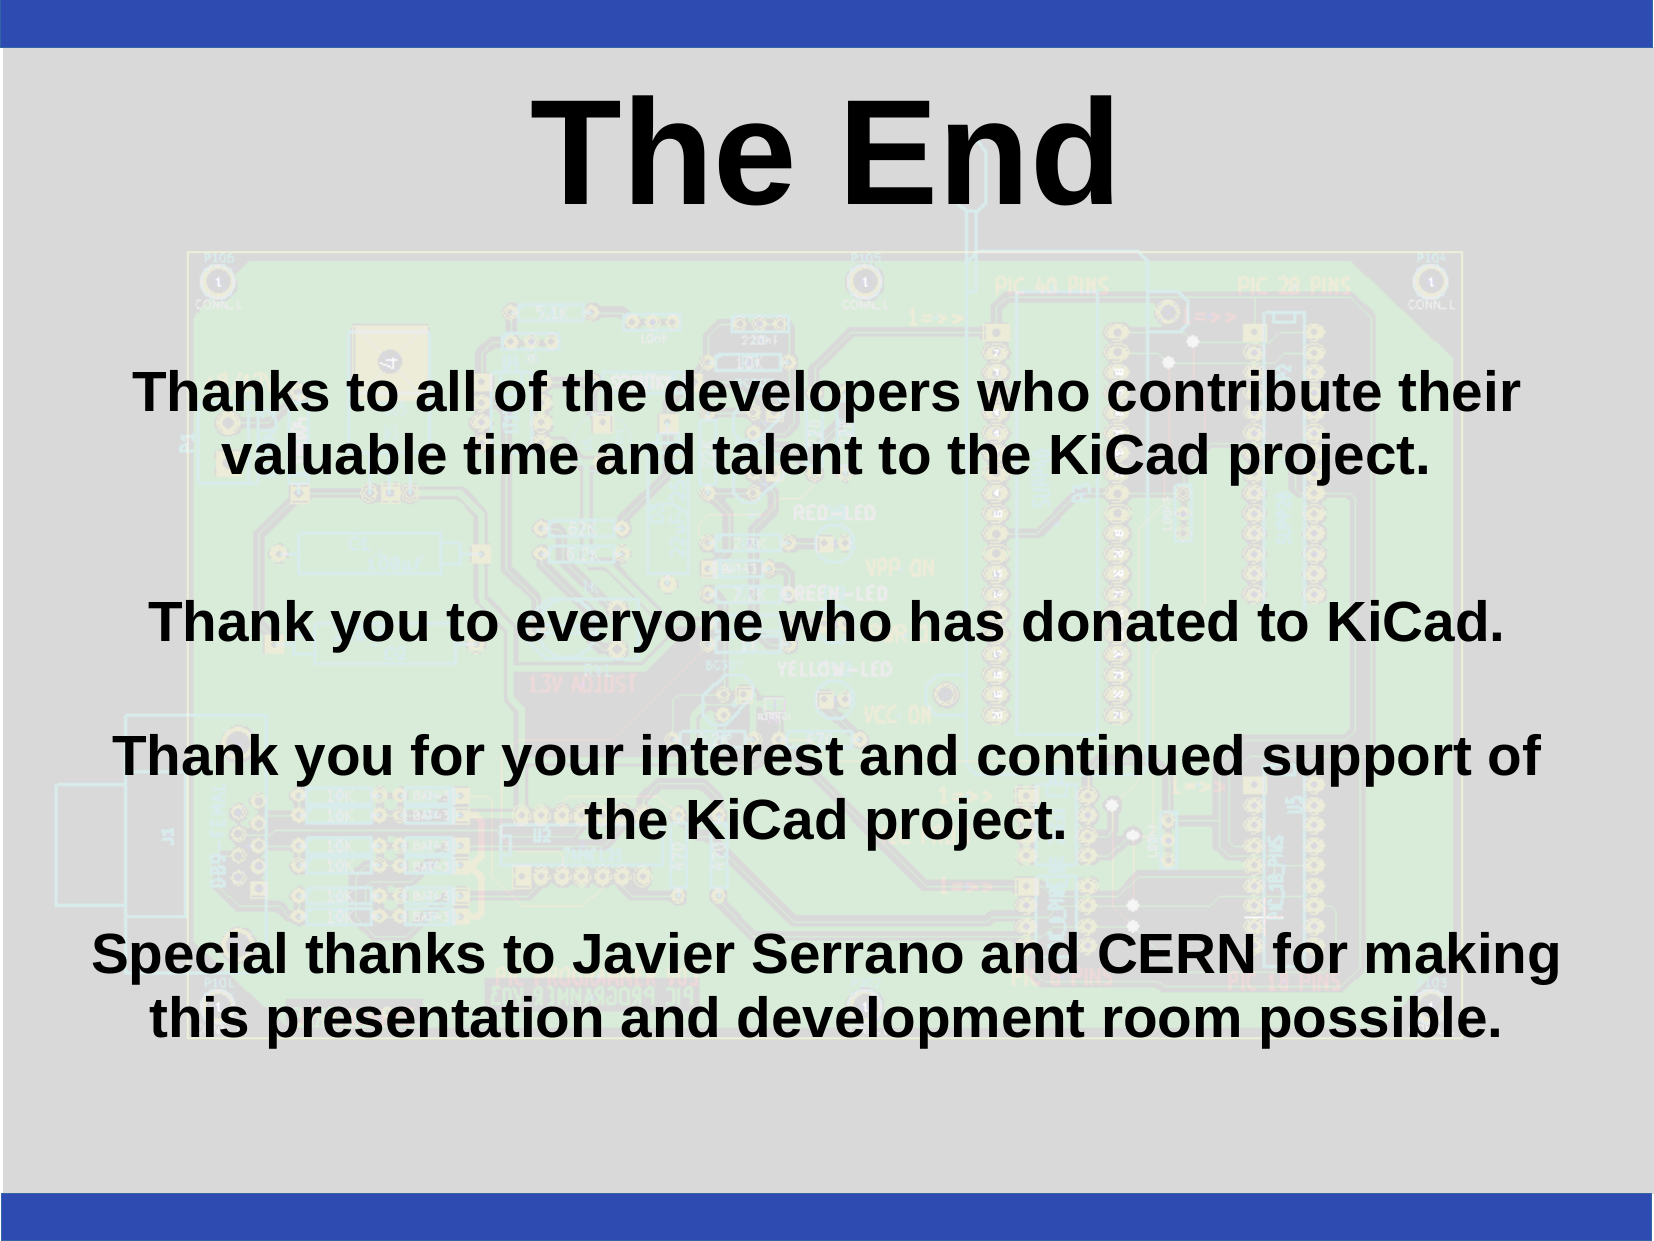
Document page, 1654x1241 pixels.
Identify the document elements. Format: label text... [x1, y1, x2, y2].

text_box [0, 0, 1653, 48]
title The End [82, 49, 1571, 257]
picture [3, 47, 1654, 1194]
list Thanks to all of the developers who contribute their valuable time and talent to the KiCad project. Thank you to everyone who has donated to KiCad. Thank you for your interest and continued support of the KiCad project. Special thanks to Javier Serrano and CERN for making this presentation and development room possible. [82, 360, 1571, 1111]
text_box [1, 1193, 1652, 1241]
